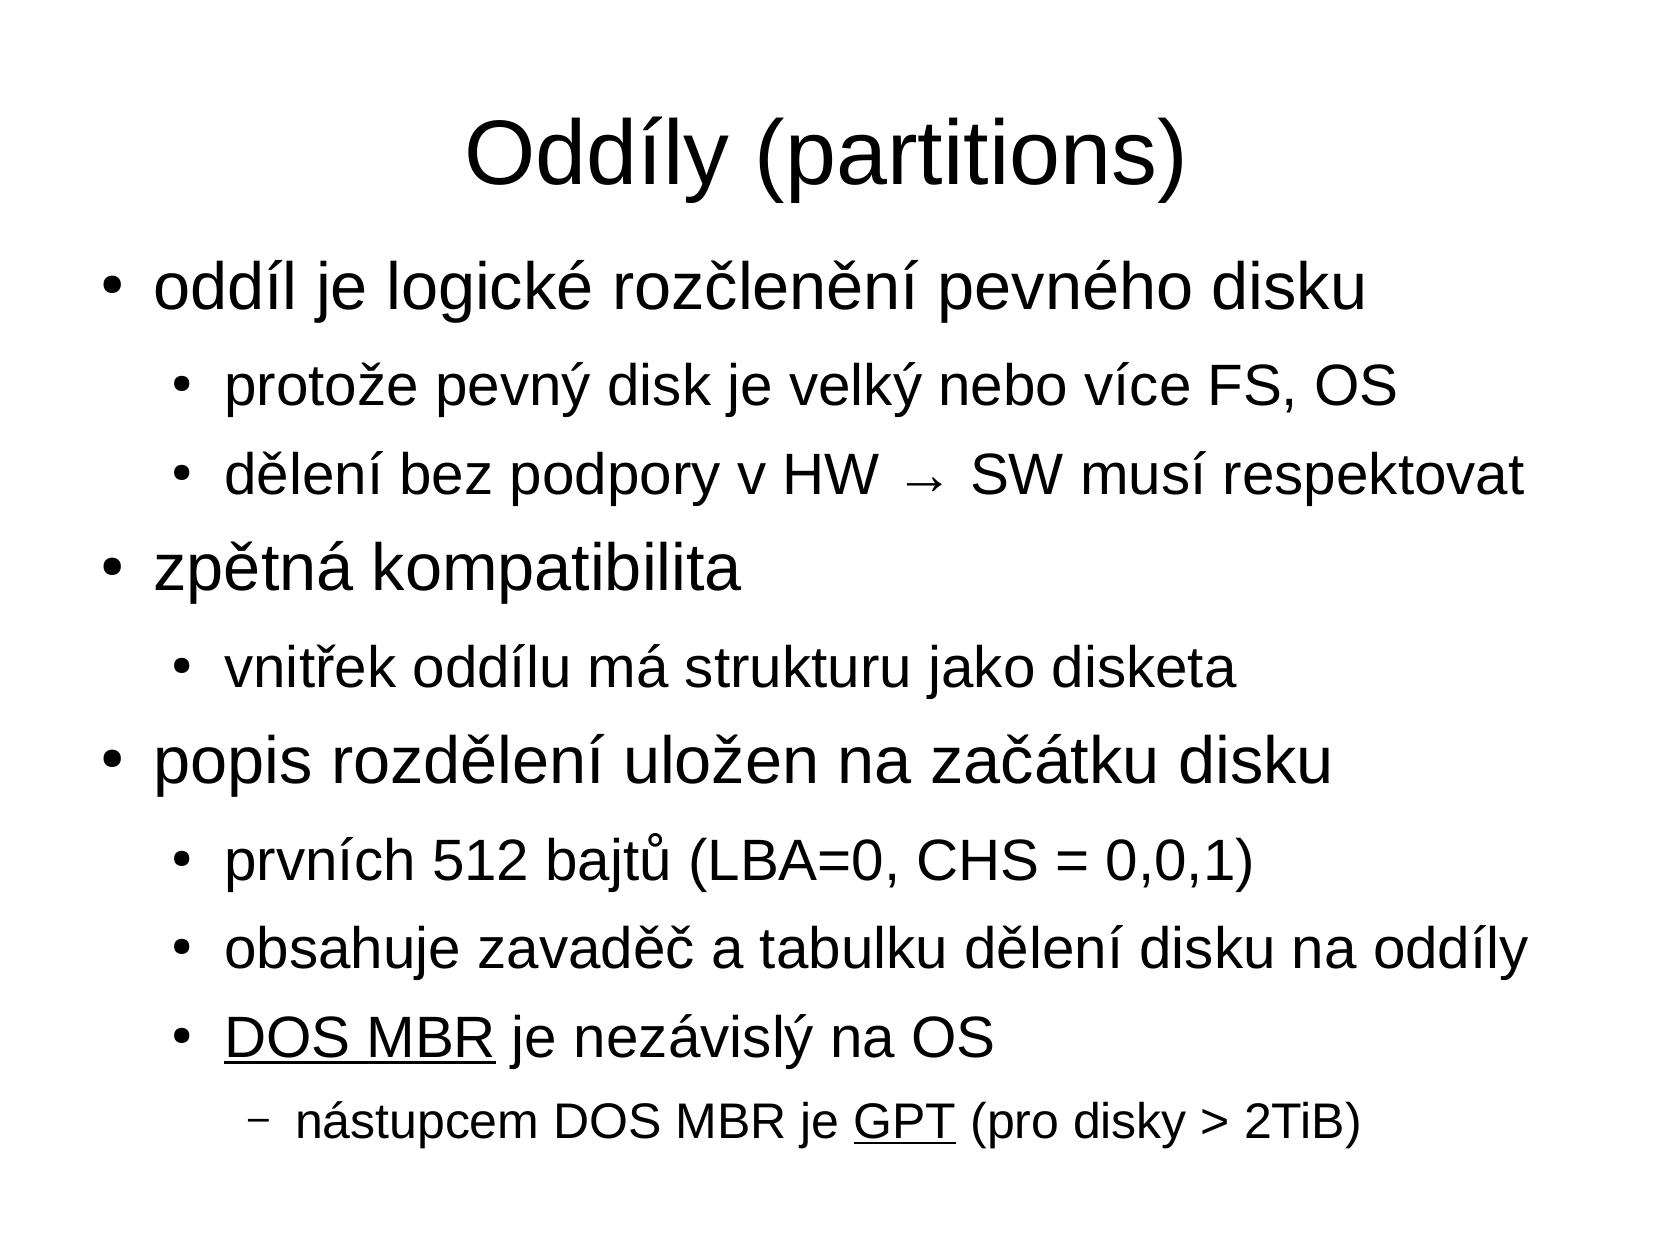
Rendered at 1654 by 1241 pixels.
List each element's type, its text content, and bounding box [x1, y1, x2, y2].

title Oddíly (partitions) [82, 56, 1571, 248]
list oddíl je logické rozčlenění pevného disku protože pevný disk je velký nebo více FS, OS dělení bez podpory v HW → SW musí respektovat zpětná kompatibilita vnitřek oddílu má strukturu jako disketa popis rozdělení uložen na začátku disku prvních 512 bajtů (LBA=0, CHS = 0,0,1) obsahuje zavaděč a tabulku dělení disku na oddíly DOS MBR je nezávislý na OS nástupcem DOS MBR je GPT (pro disky > 2TiB) [82, 248, 1571, 1150]
